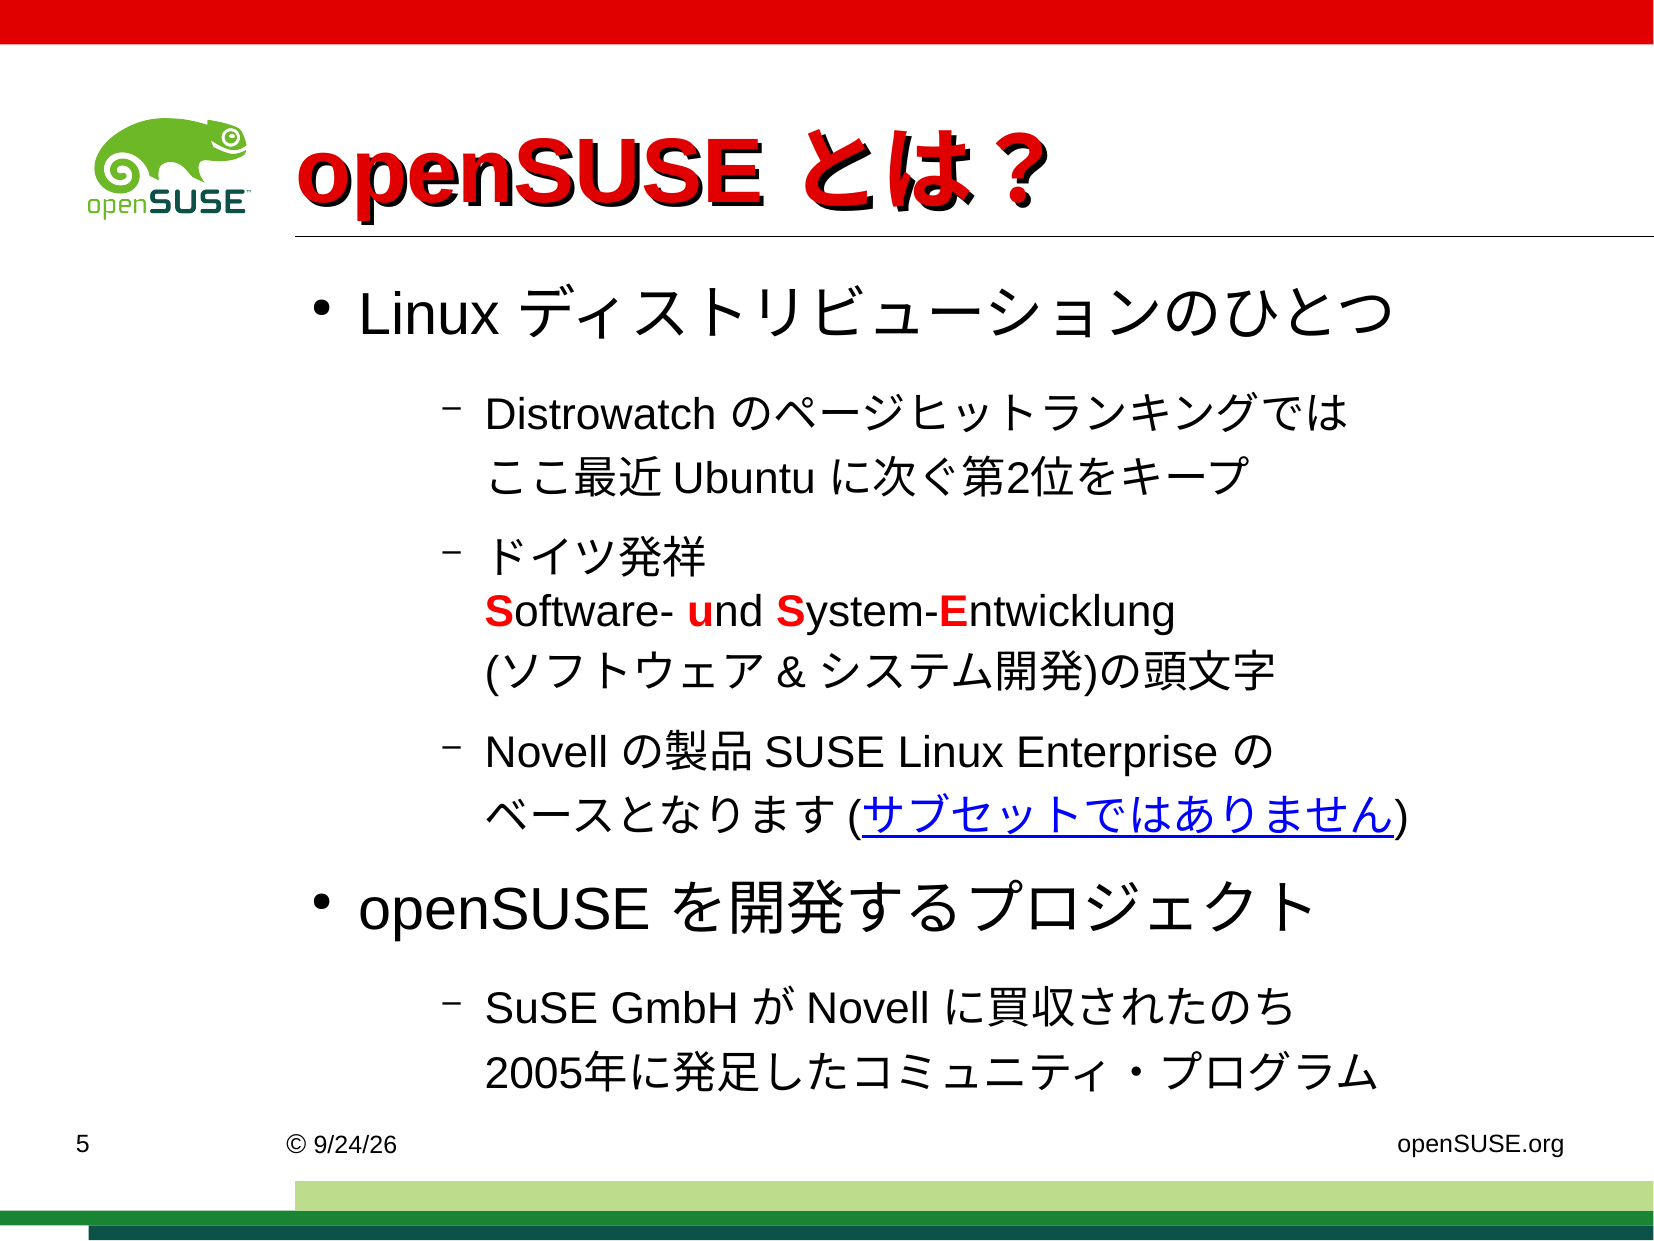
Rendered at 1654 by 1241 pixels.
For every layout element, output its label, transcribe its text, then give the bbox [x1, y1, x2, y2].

text_box [0, 0, 1654, 45]
text_box [0, 1181, 1654, 1241]
text_box <番号> [77, 1122, 189, 1164]
text_box openSUSE.org [1373, 1122, 1580, 1164]
title openSUSE とは？ [295, 113, 1571, 212]
list Linux ディストリビューションのひとつ Distrowatch のページヒットランキングでは ここ最近 Ubuntu に次ぐ第2位をキープ ドイツ発祥 Software- und System-Entwicklung (ソフトウェア & システム開発)の頭文字 Novell の製品 SUSE Linux Enterprise の ベースとなります (サブセットではありません) openSUSE を開発するプロジェクト SuSE GmbH が Novell に買収されたのち 2005年に発足したコミュニティ・プログラム [295, 265, 1565, 1109]
picture [88, 118, 251, 220]
text_box © 2/19/09 Satoru Matsumoto [271, 1122, 661, 1166]
